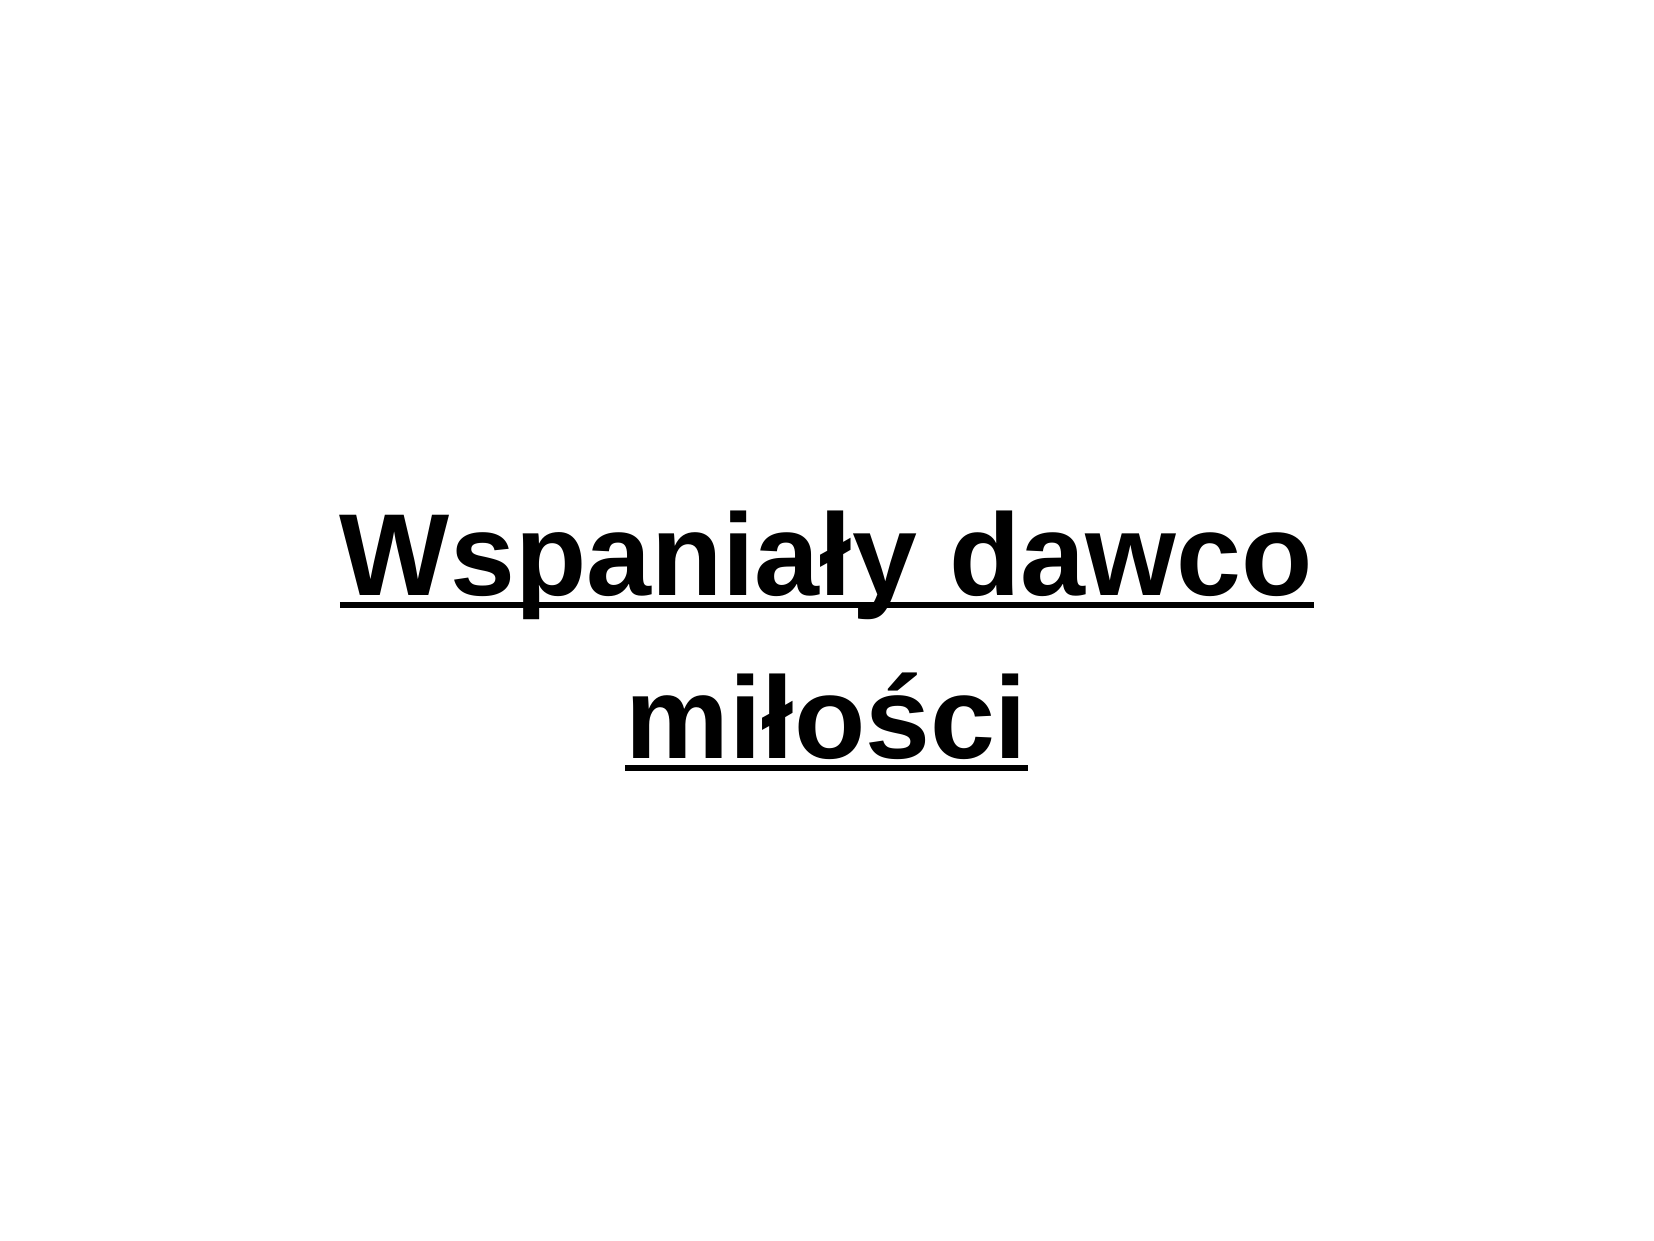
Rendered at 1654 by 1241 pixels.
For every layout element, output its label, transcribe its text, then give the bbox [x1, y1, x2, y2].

subtitle Wspaniały dawco miłości [0, 0, 1654, 1241]
